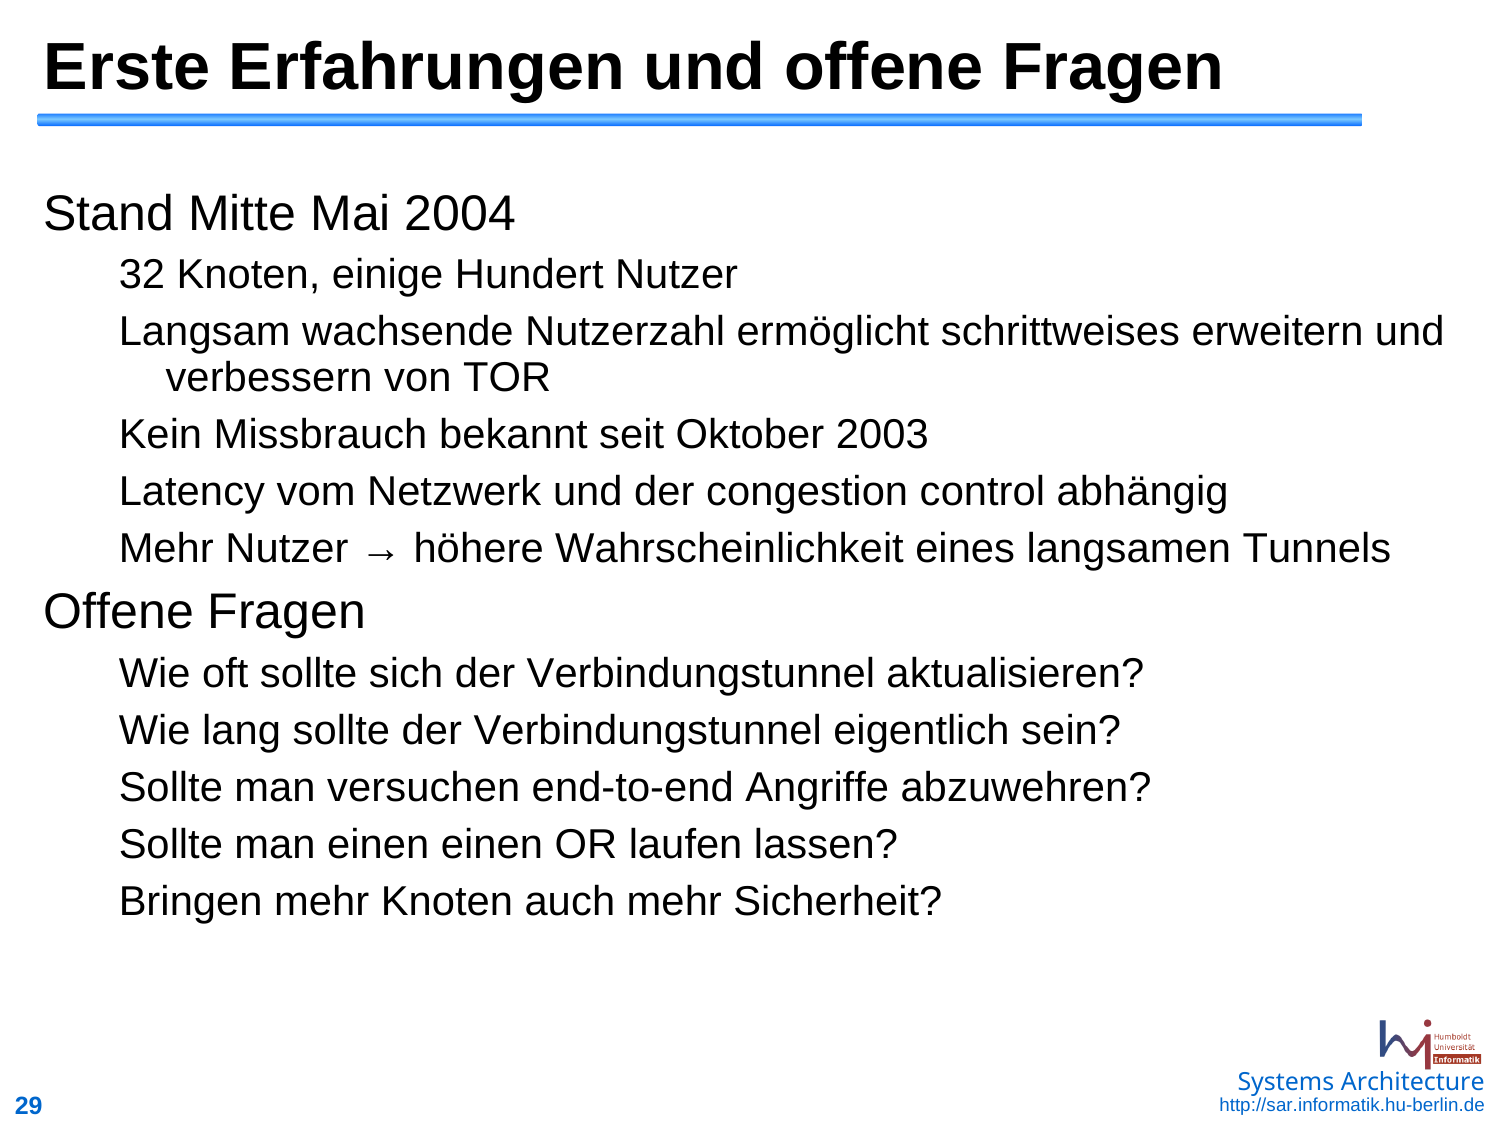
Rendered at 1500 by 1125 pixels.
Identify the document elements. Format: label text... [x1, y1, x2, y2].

picture [1376, 1059, 1483, 1071]
list Stand Mitte Mai 2004 32 Knoten, einige Hundert Nutzer Langsam wachsende Nutzerzahl ermöglicht schrittweises erweitern und verbessern von TOR Kein Missbrauch bekannt seit Oktober 2003 Latency vom Netzwerk und der congestion control abhängig Mehr Nutzer → höhere Wahrscheinlichkeit eines langsamen Tunnels Offene Fragen Wie oft sollte sich der Verbindungstunnel aktualisieren? Wie lang sollte der Verbindungstunnel eigentlich sein? Sollte man versuchen end-to-end Angriffe abzuwehren? Sollte man einen einen OR laufen lassen? Bringen mehr Knoten auch mehr Sicherheit? [28, 177, 1500, 1059]
title Erste Erfahrungen und offene Fragen [28, 19, 1500, 113]
